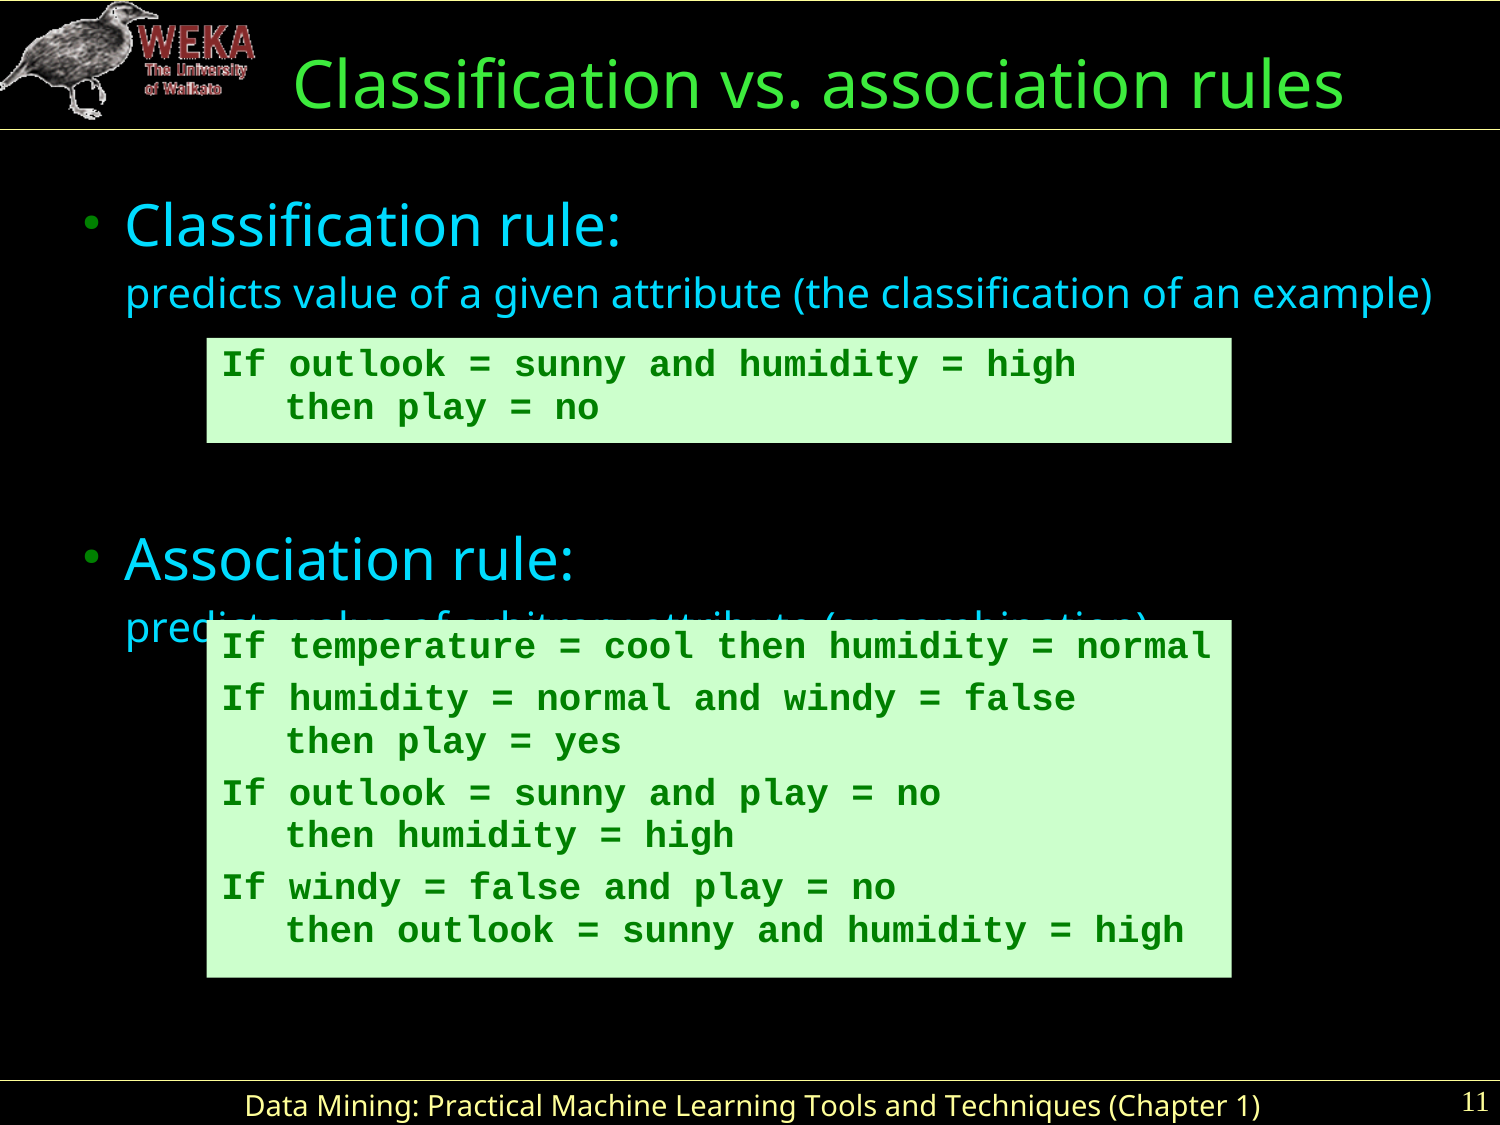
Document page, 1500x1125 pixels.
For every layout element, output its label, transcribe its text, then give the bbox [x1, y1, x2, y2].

text_box If temperature = cool then humidity = normal If humidity = normal and windy = false then play = yes If outlook = sunny and play = no then humidity = high If windy = false and play = no then outlook = sunny and humidity = high [206, 620, 1232, 978]
title Classification vs. association rules [278, 29, 1500, 177]
list Classification rule: predicts value of a given attribute (the classification of an example) Association rule: predicts value of arbitrary attribute (or combination) [67, 177, 1500, 1108]
text_box If outlook = sunny and humidity = high then play = no [206, 337, 1232, 443]
picture [0, 1, 266, 129]
